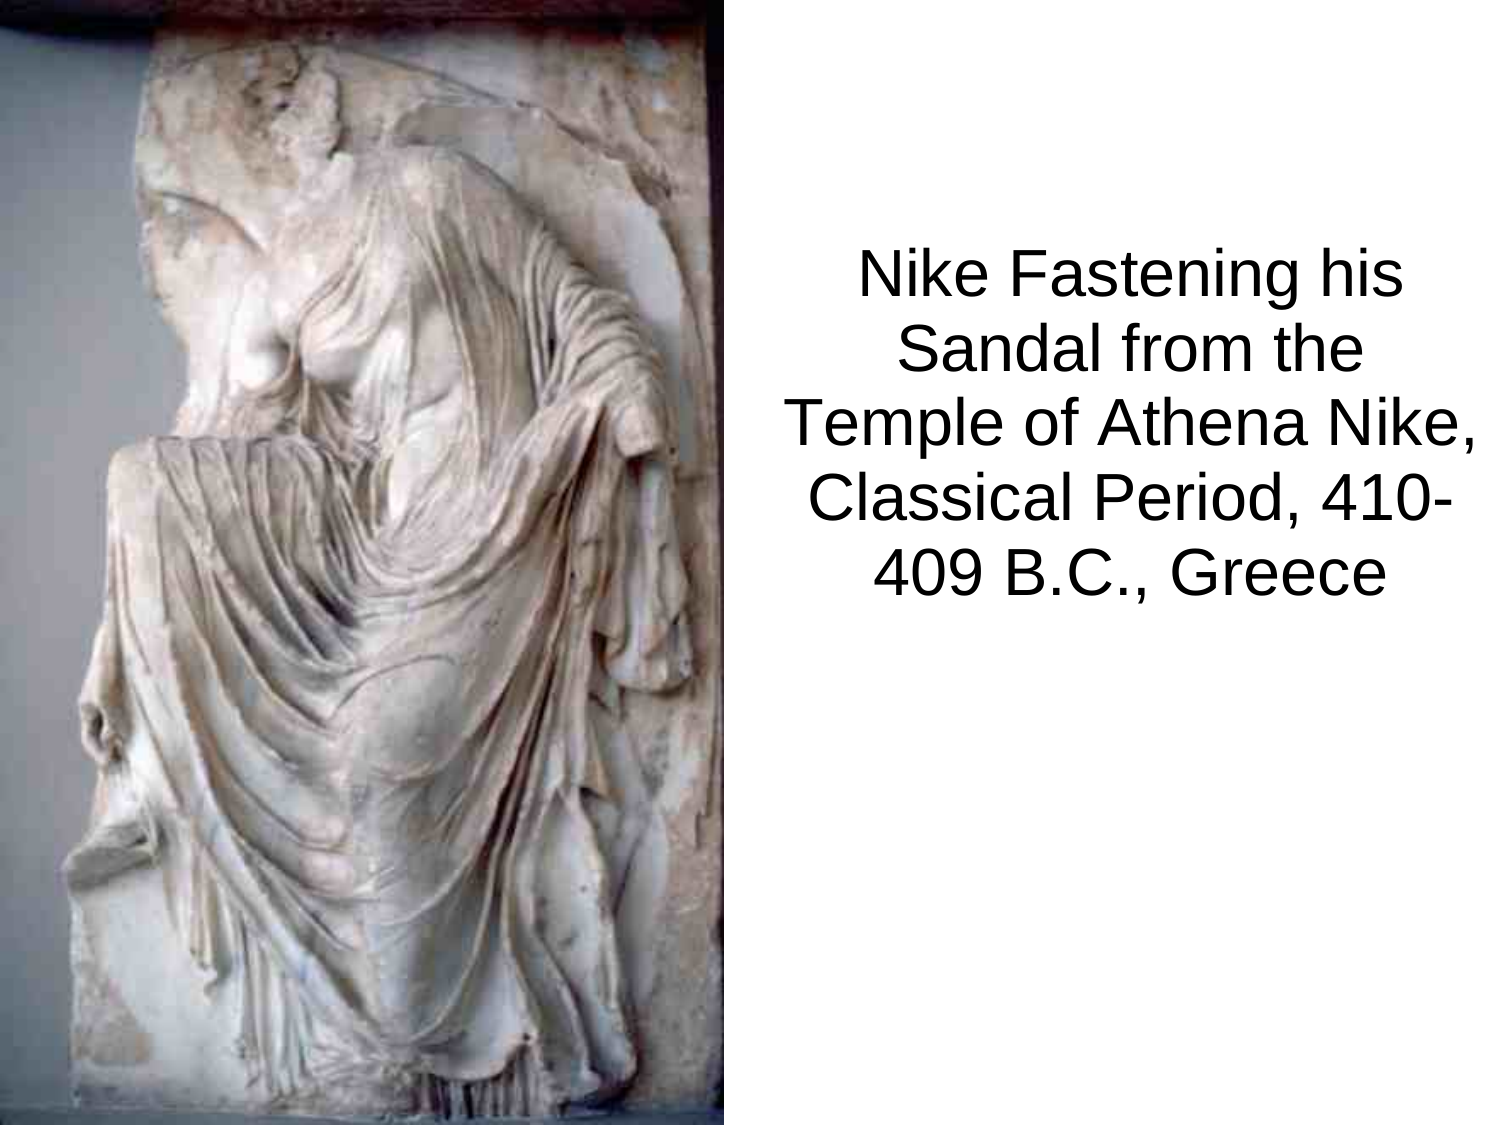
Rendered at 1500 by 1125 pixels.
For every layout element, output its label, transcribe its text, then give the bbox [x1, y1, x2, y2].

picture [0, 0, 724, 1125]
title Nike Fastening his Sandal from the Temple of Athena Nike, Classical Period, 410-409 B.C., Greece [762, 45, 1500, 801]
